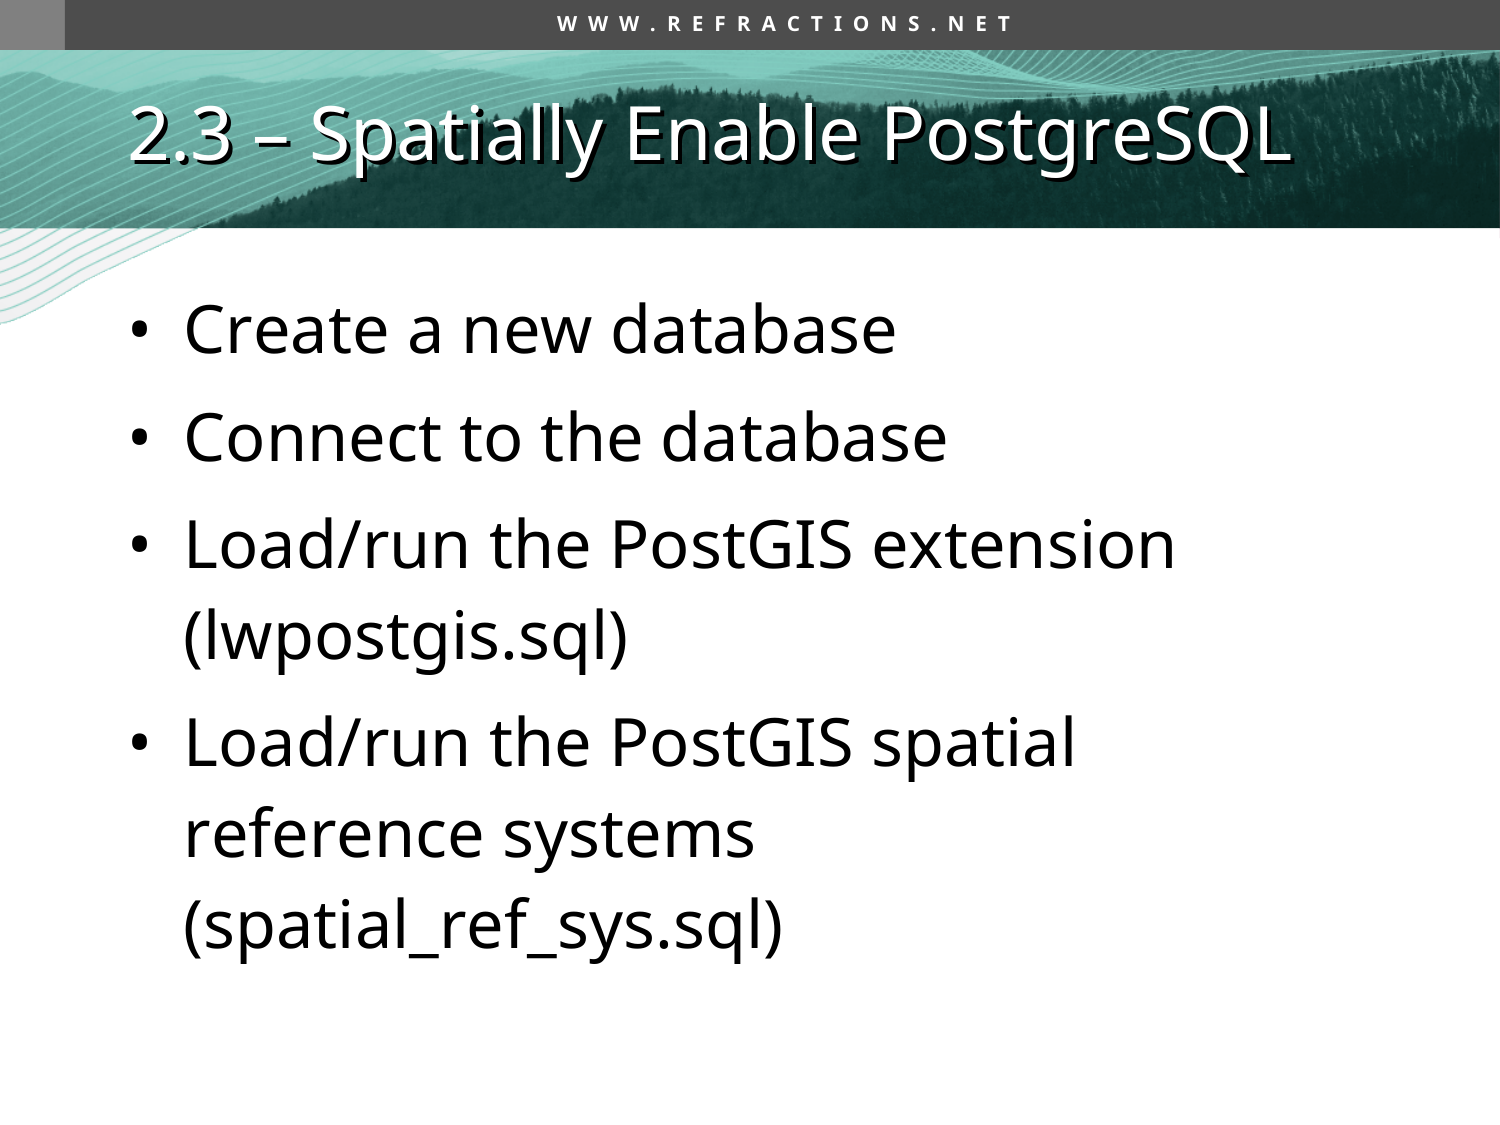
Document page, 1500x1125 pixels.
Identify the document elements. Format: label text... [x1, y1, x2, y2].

title 2.3 – Spatially Enable PostgreSQL [112, 49, 1388, 213]
picture [0, 50, 1500, 325]
list Create a new database Connect to the database Load/run the PostGIS extension (lwpostgis.sql) Load/run the PostGIS spatial reference systems (spatial_ref_sys.sql) [112, 274, 1388, 1050]
